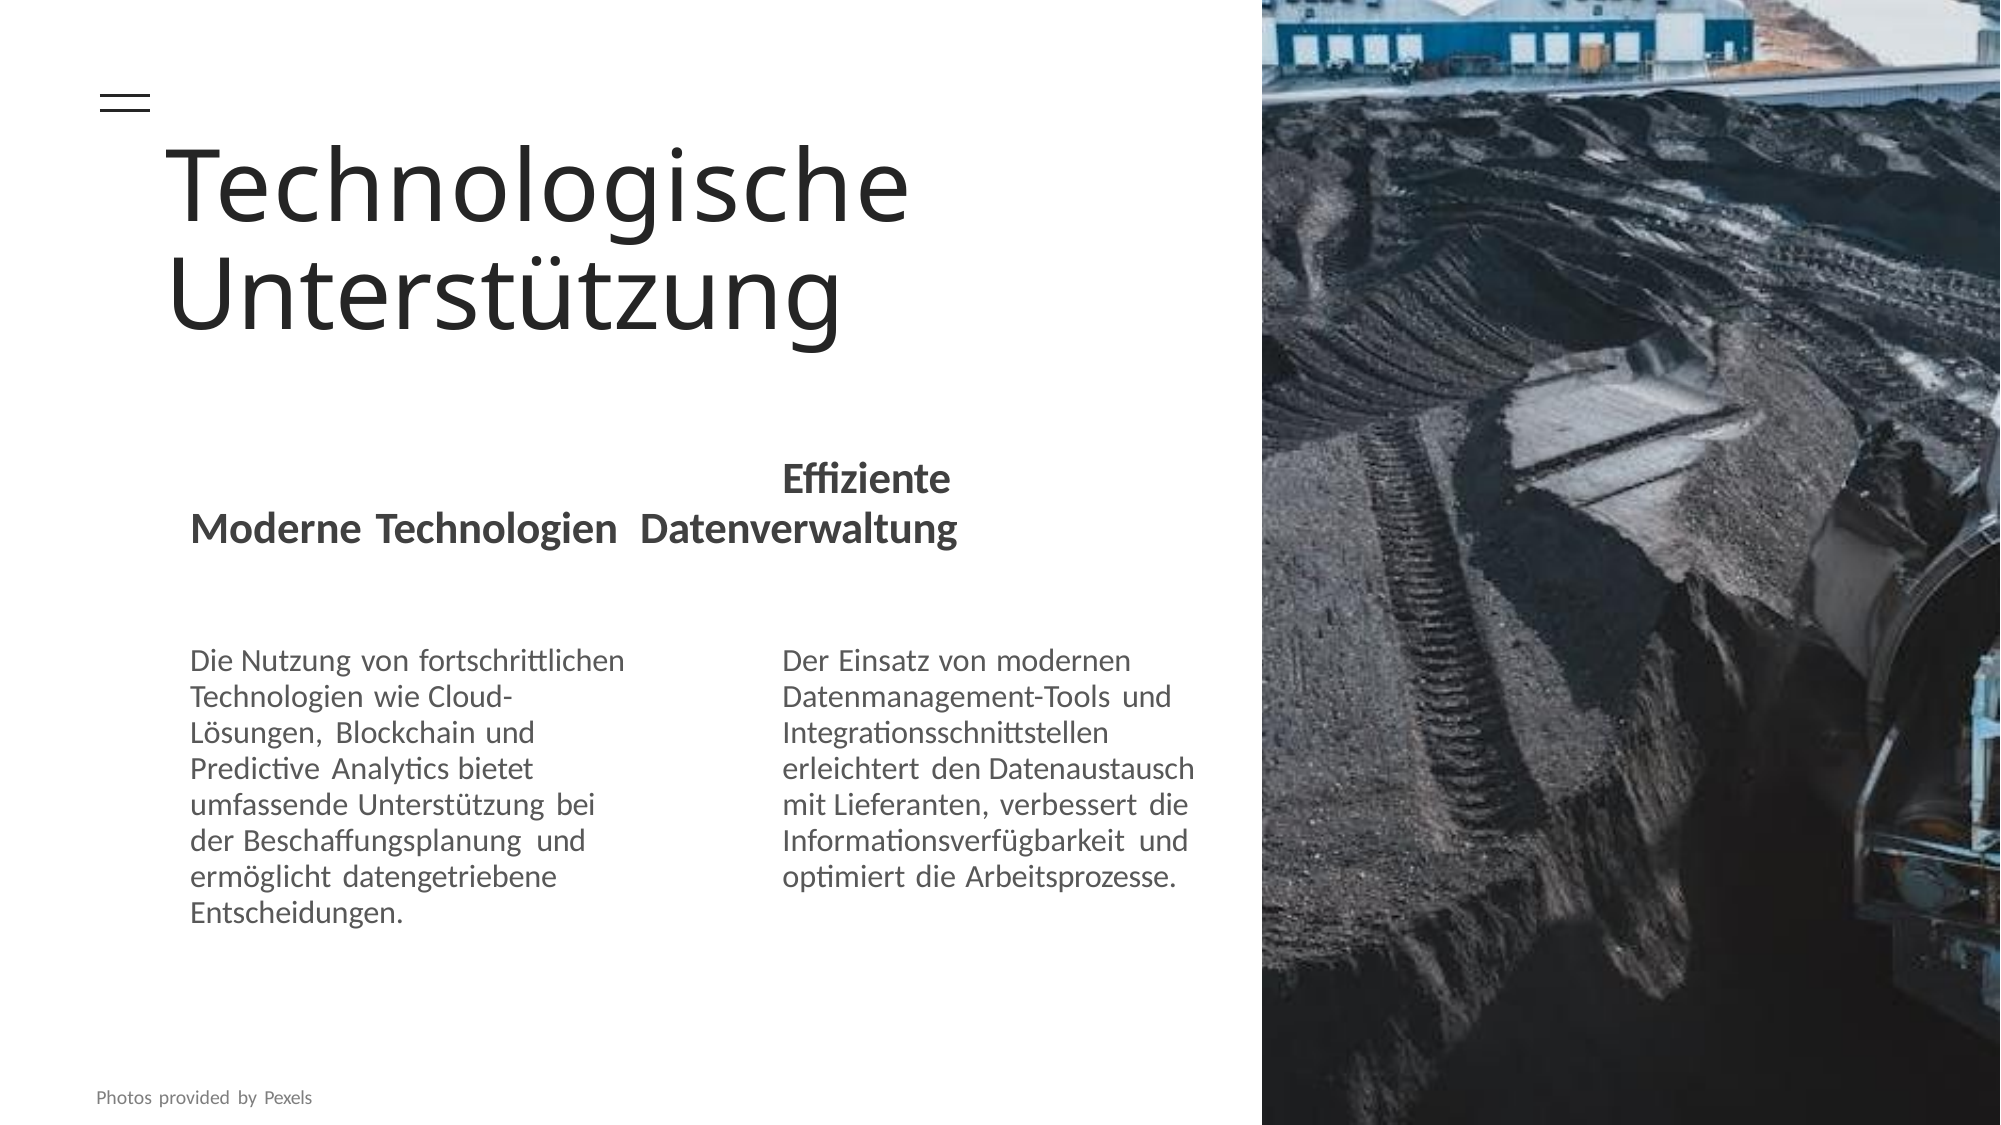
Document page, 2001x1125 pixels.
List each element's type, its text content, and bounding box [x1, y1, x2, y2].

text_box Die Nutzung von fortschrittlichen Technologien wie Cloud- Lösungen, Blockchain und Predictive Analytics bietet umfassende Unterstützung bei der Beschaffungsplanung und ermöglicht datengetriebene Entscheidungen. [188, 637, 636, 931]
text_box Effiziente Moderne Technologien Datenverwaltung [188, 444, 1115, 553]
title Technologische Unterstützung [150, 52, 1262, 350]
text_box Der Einsatz von modernen Datenmanagement-Tools und Integrationsschnittstellen erleichtert den Datenaustausch mit Lieferanten, verbessert die Informationsverfügbarkeit und optimiert die Arbeitsprozesse. [780, 637, 1206, 895]
picture [1262, 0, 2000, 1125]
text_box Photos provided by Pexels [94, 1082, 322, 1109]
